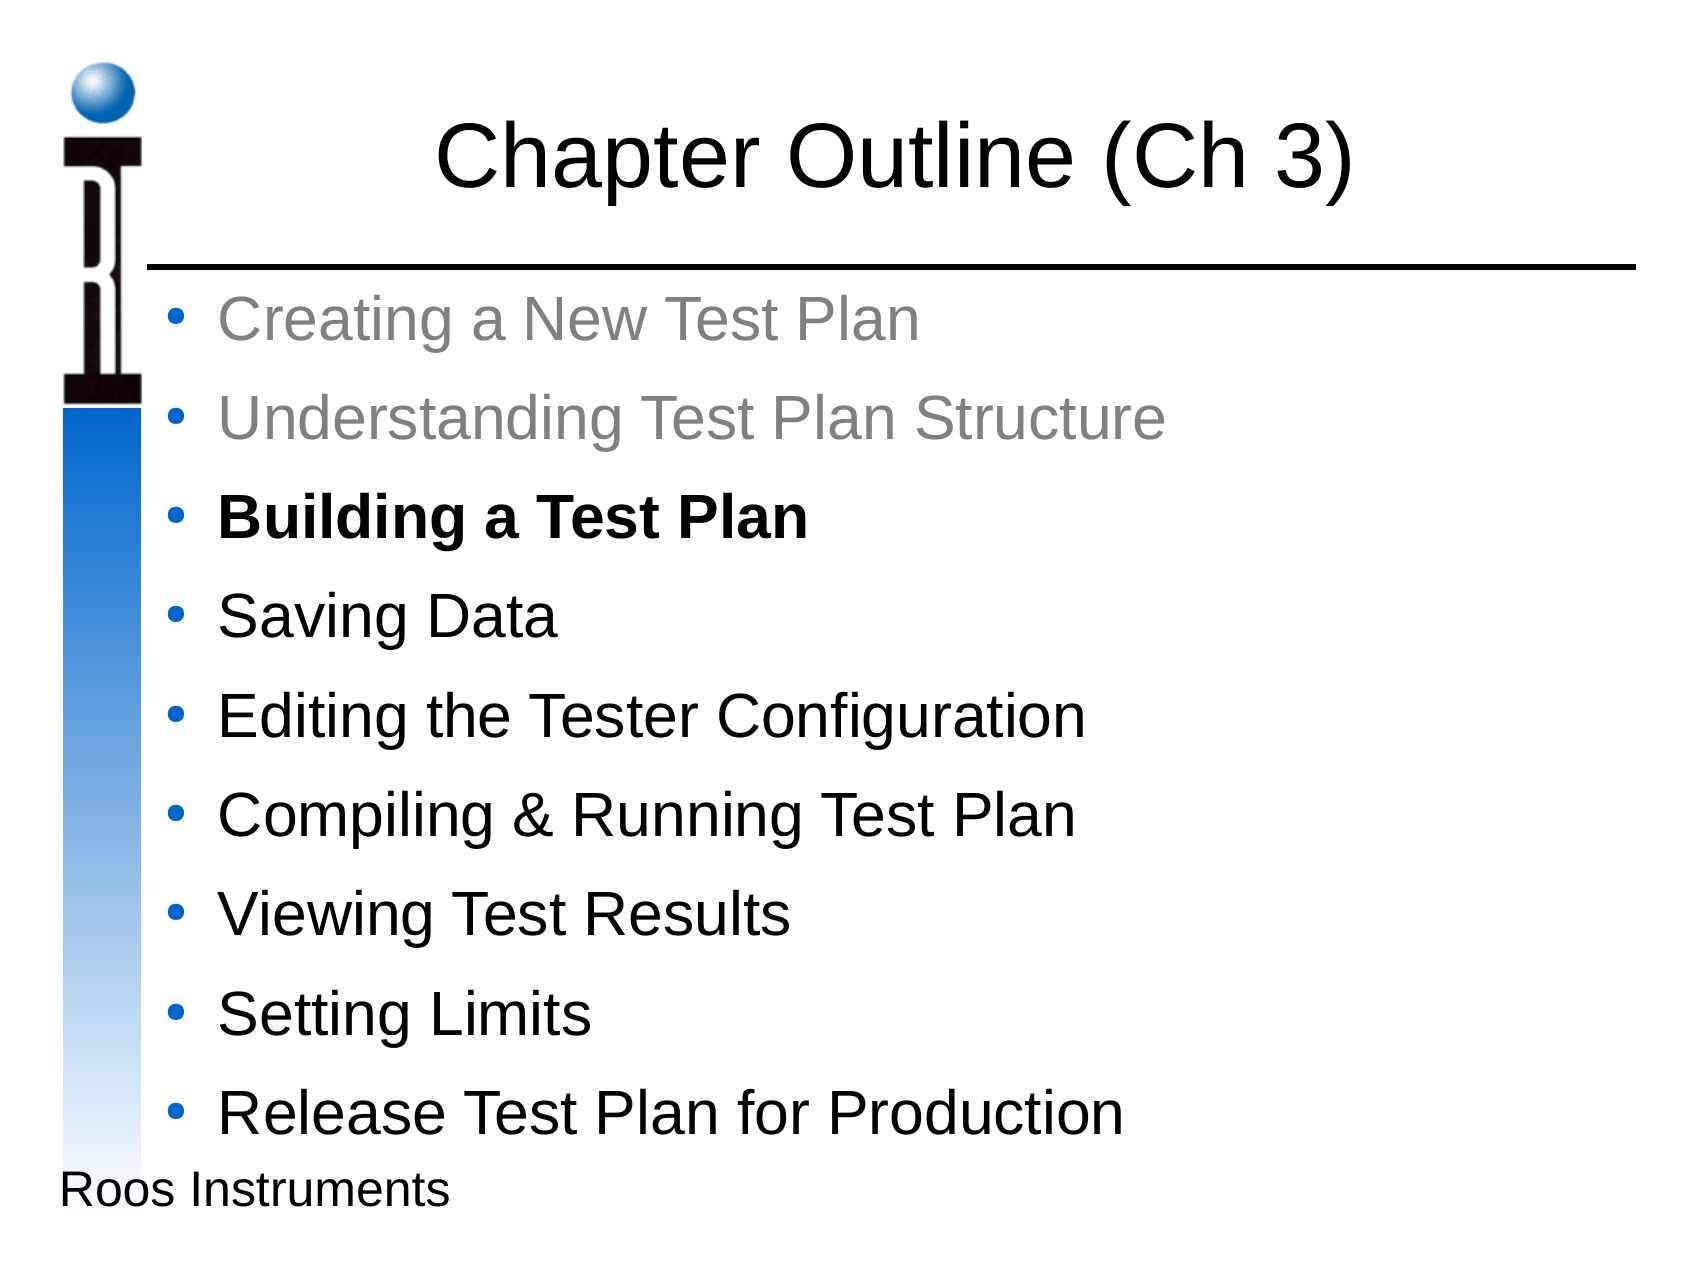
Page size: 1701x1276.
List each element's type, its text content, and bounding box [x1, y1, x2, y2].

picture [59, 58, 147, 411]
title Chapter Outline (Ch 3) [150, 59, 1642, 253]
list Creating a New Test Plan Understanding Test Plan Structure Building a Test Plan Saving Data Editing the Tester Configuration Compiling & Running Test Plan Viewing Test Results Setting Limits Release Test Plan for Production [146, 283, 1642, 1148]
